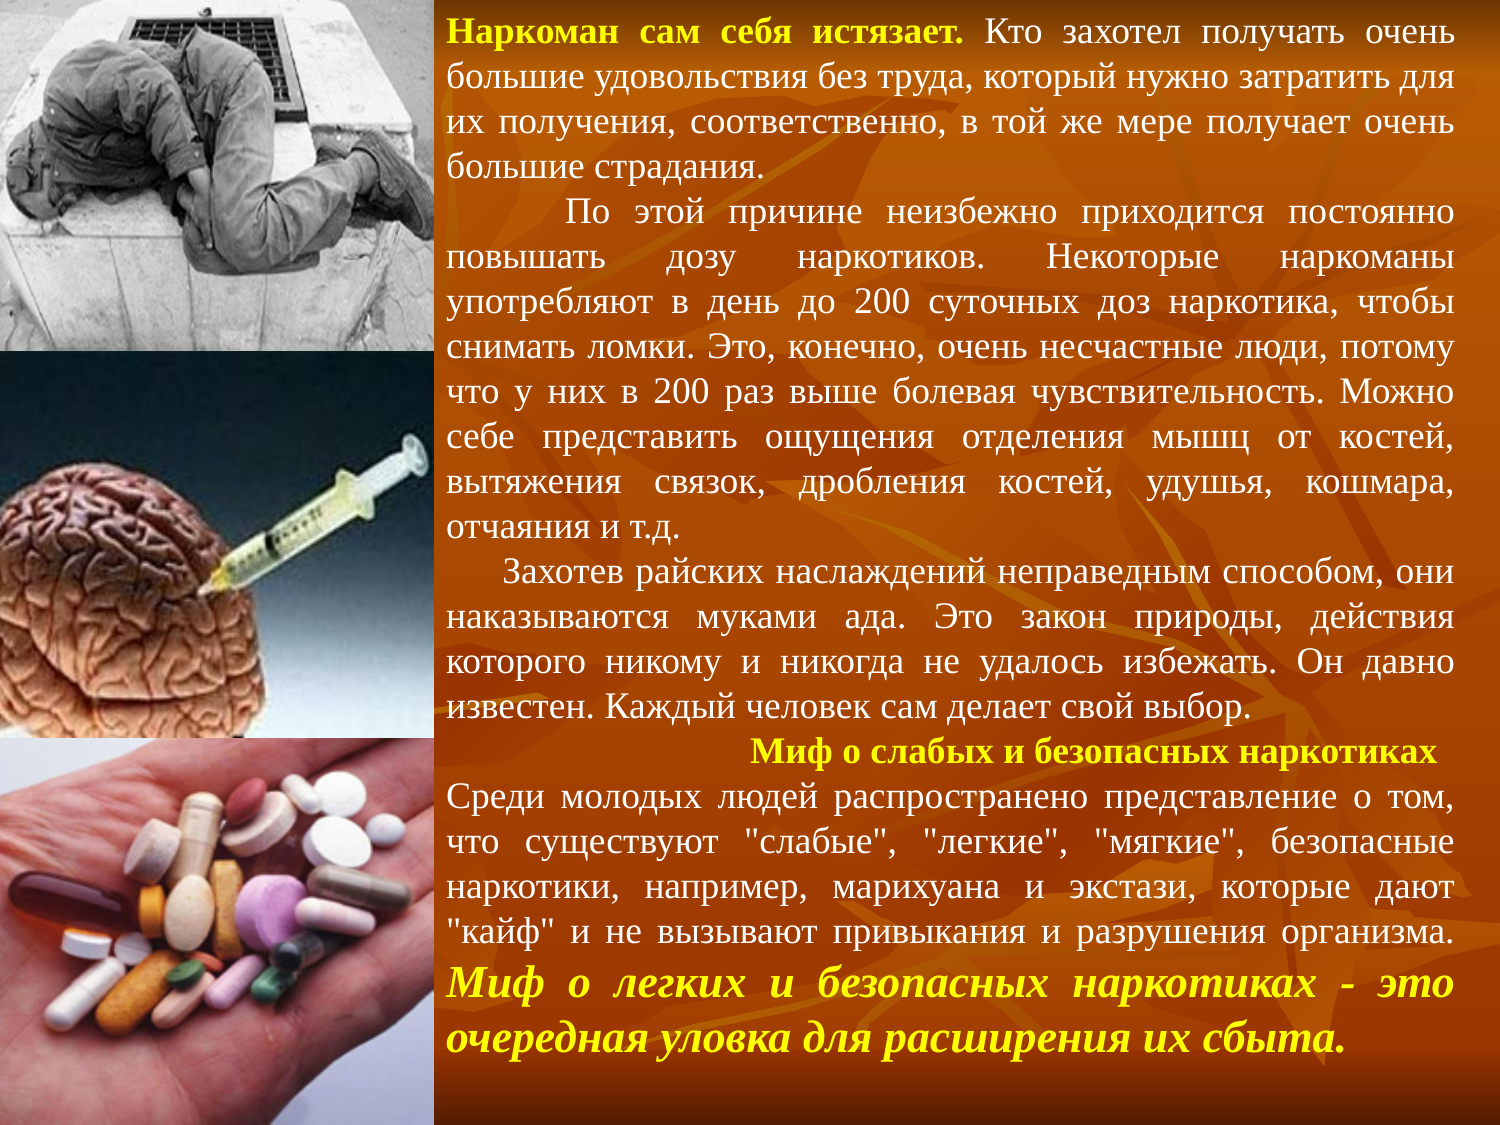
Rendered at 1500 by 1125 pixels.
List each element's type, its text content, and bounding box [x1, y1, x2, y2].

text_box Наркоман сам себя истязает. Кто захотел получать очень большие удовольствия без труда, который нужно затратить для их получения, соответственно, в той же мере получает очень большие страдания. По этой причине неизбежно приходится постоянно повышать дозу наркотиков. Некоторые наркоманы употребляют в день до 200 суточных доз наркотика, чтобы снимать ломки. Это, конечно, очень несчастные люди, потому что у них в 200 раз выше болевая чувствительность. Можно себе представить ощущения отделения мышц от костей, вытяжения связок, дробления костей, удушья, кошмара, отчаяния и т.д. Захотев райских наслаждений неправедным способом, они наказываются муками ада. Это закон природы, действия которого никому и никогда не удалось избежать. Он давно известен. Каждый человек сам делает свой выбор. Миф о слабых и безопасных наркотиках Среди молодых людей распространено представление о том, что существуют "слабые", "легкие", "мягкие", безопасные наркотики, например, марихуана и экстази, которые дают "кайф" и не вызывают привыкания и разрушения организма. Миф о легких и безопасных наркотиках - это очередная уловка для расширения их сбыта. [434, 0, 1471, 1125]
picture [0, 0, 434, 1125]
